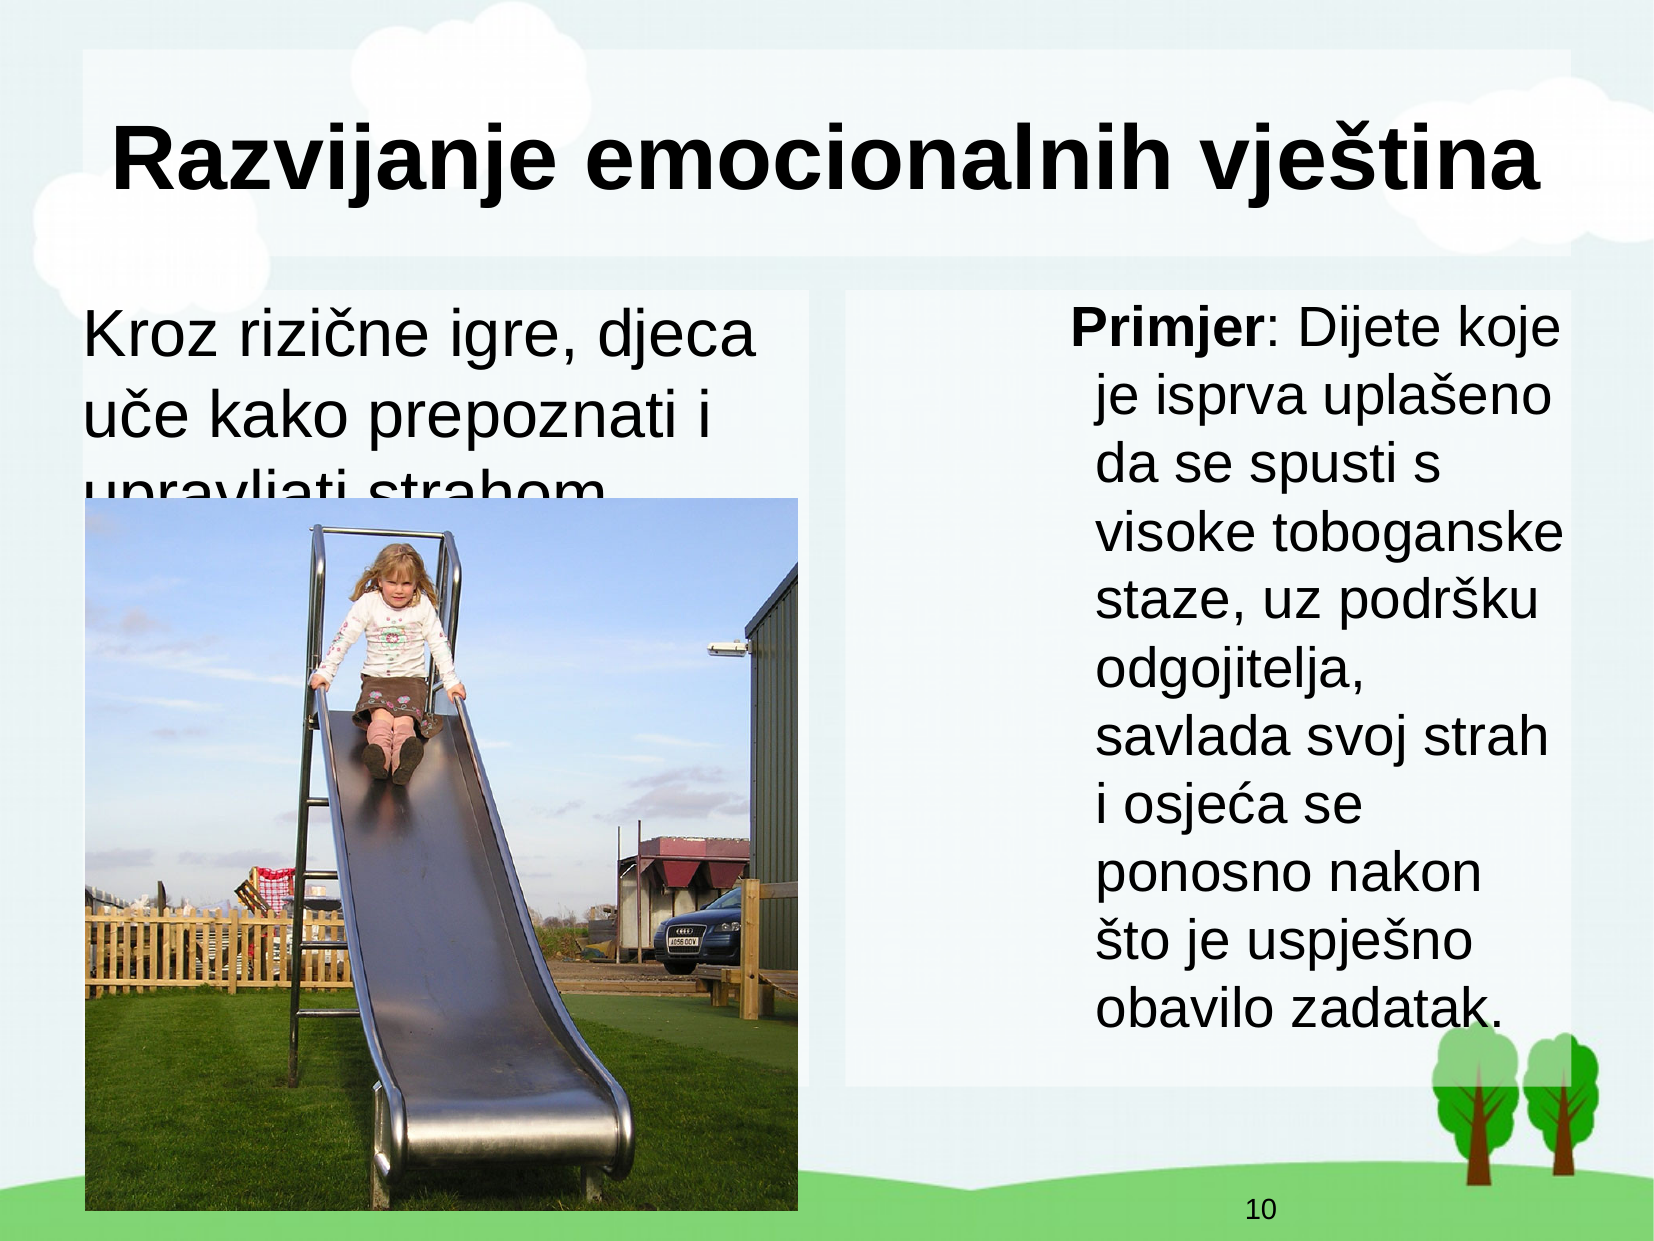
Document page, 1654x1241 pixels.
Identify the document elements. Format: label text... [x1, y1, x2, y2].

text_box [1244, 1190, 1630, 1241]
title Razvijanje emocionalnih vještina [82, 49, 1571, 257]
list Primjer: Dijete koje je isprva uplašeno da se spusti s visoke toboganske staze, uz podršku odgojitelja, savlada svoj strah i osjeća se ponosno nakon što je uspješno obavilo zadatak. [845, 290, 1572, 1087]
list Kroz rizične igre, djeca uče kako prepoznati i upravljati strahom, ljutnjom, frustracijom i radosti. [82, 290, 809, 1087]
picture [85, 498, 798, 1211]
